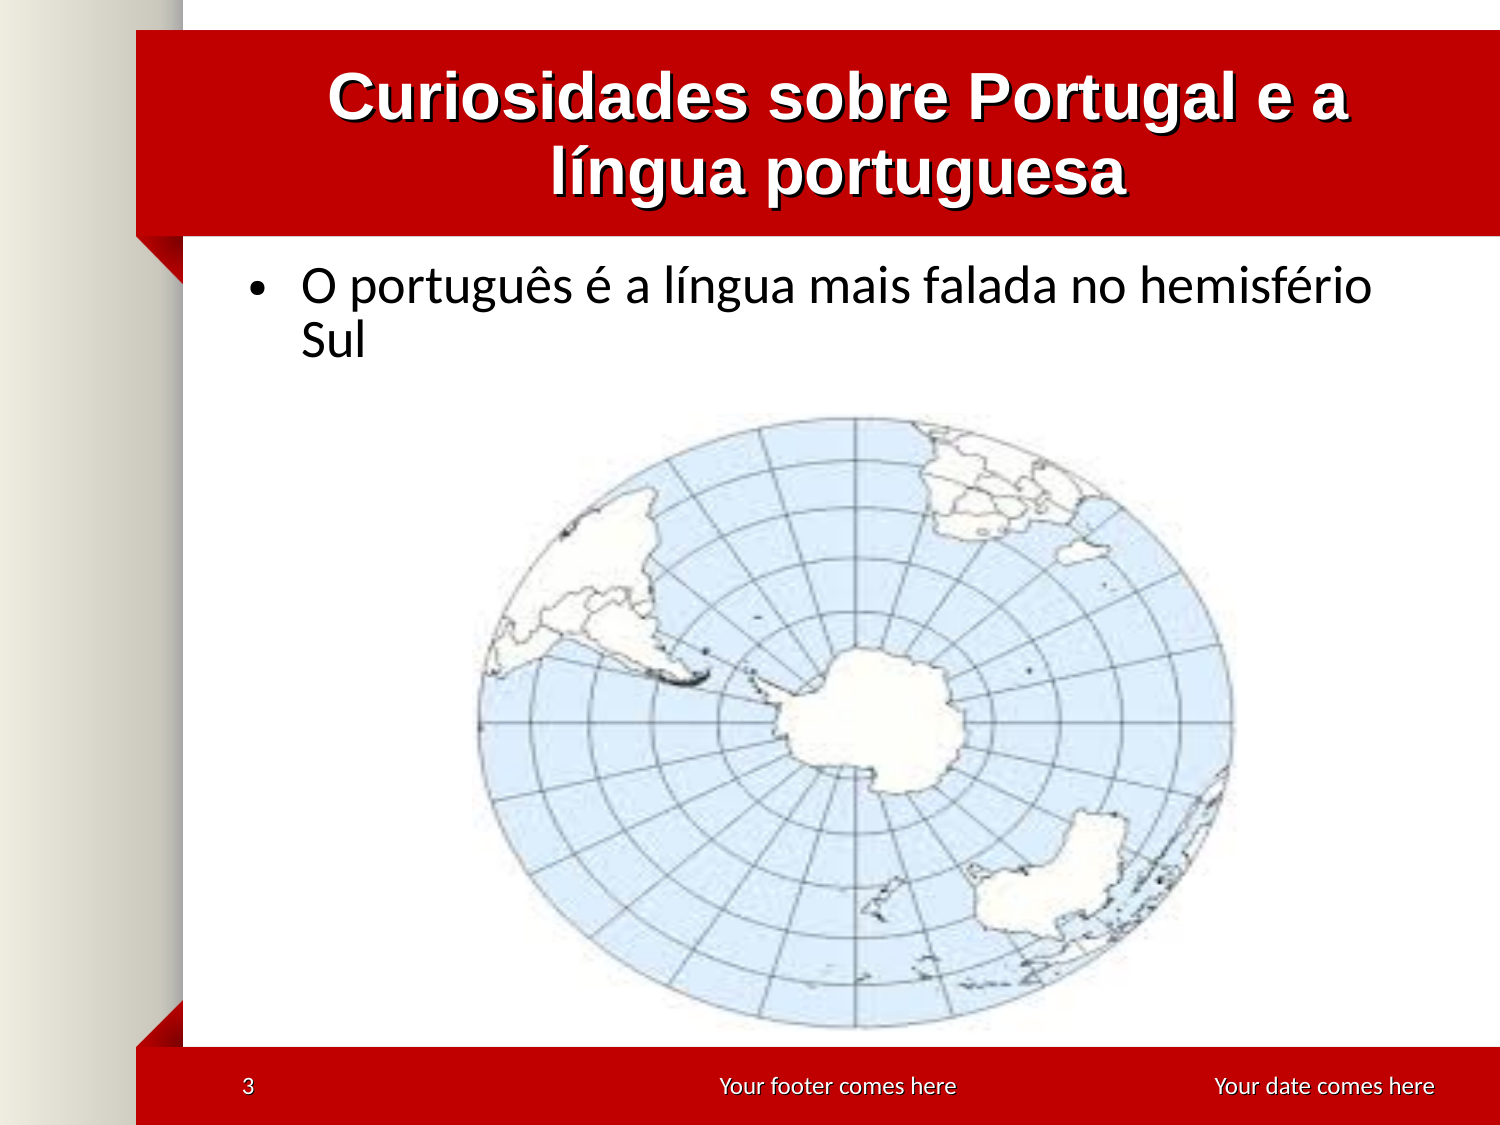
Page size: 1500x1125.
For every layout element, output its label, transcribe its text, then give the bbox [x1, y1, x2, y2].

title Curiosidades sobre Portugal e a língua portuguesa [230, 54, 1447, 214]
picture [0, 0, 1500, 1125]
list O português é a língua mais falada no hemisfério Sul [230, 262, 1447, 1005]
